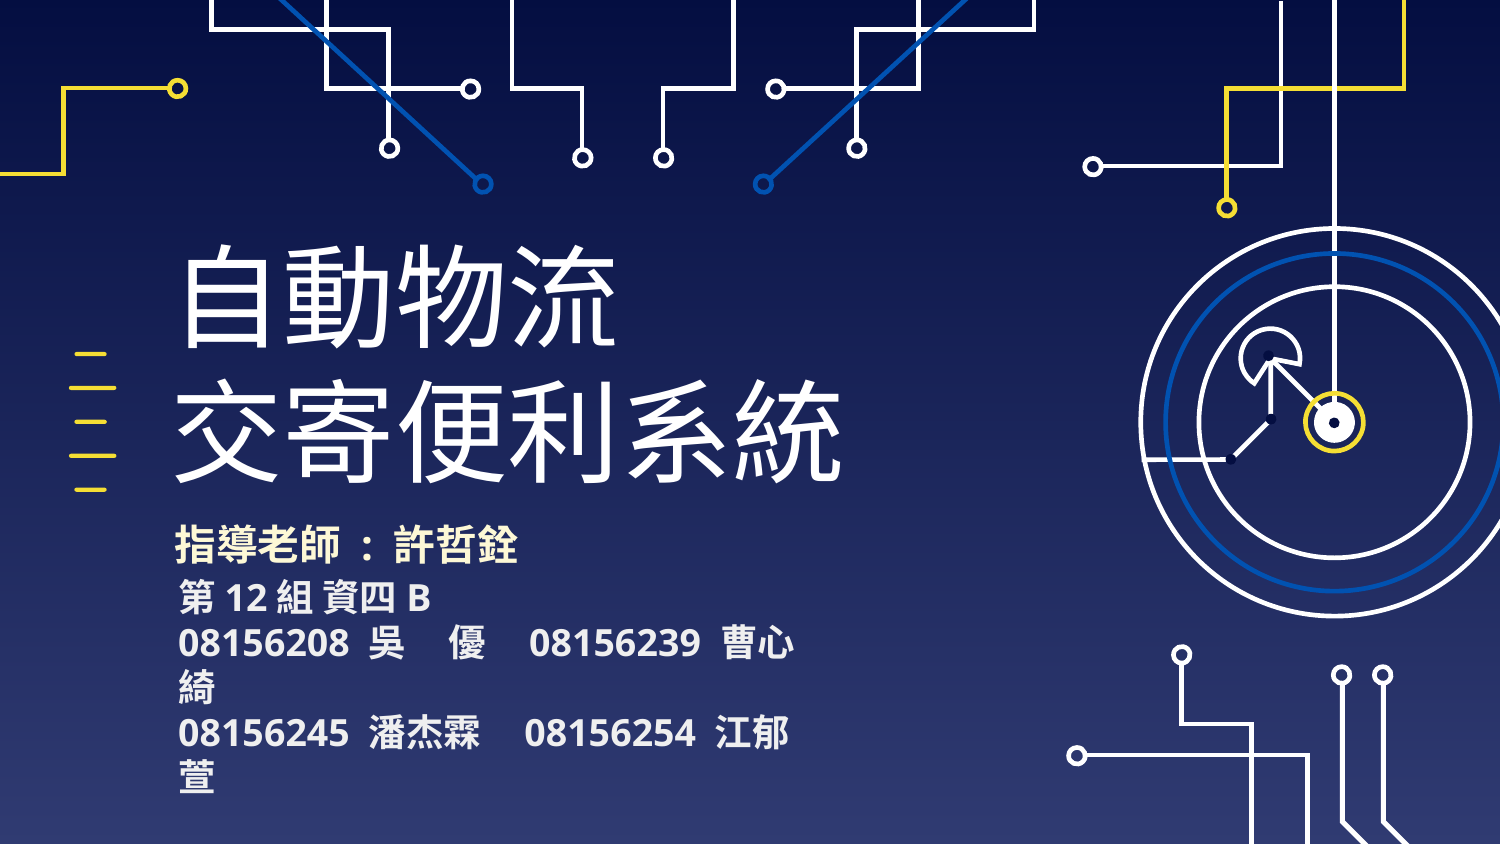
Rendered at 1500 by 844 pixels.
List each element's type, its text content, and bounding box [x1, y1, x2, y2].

text_box [1263, 350, 1274, 362]
text_box [1265, 413, 1277, 425]
subtitle 指導老師 : 許哲銓 [159, 503, 981, 585]
text_box [1314, 401, 1355, 443]
text_box [1225, 453, 1237, 465]
text_box 第12組 資四B 08156208 吳 優 08156239 曹心綺 08156245 潘杰霖 08156254 江郁萱 [163, 559, 833, 764]
title 自動物流 交寄便利系統 [154, 208, 1043, 515]
